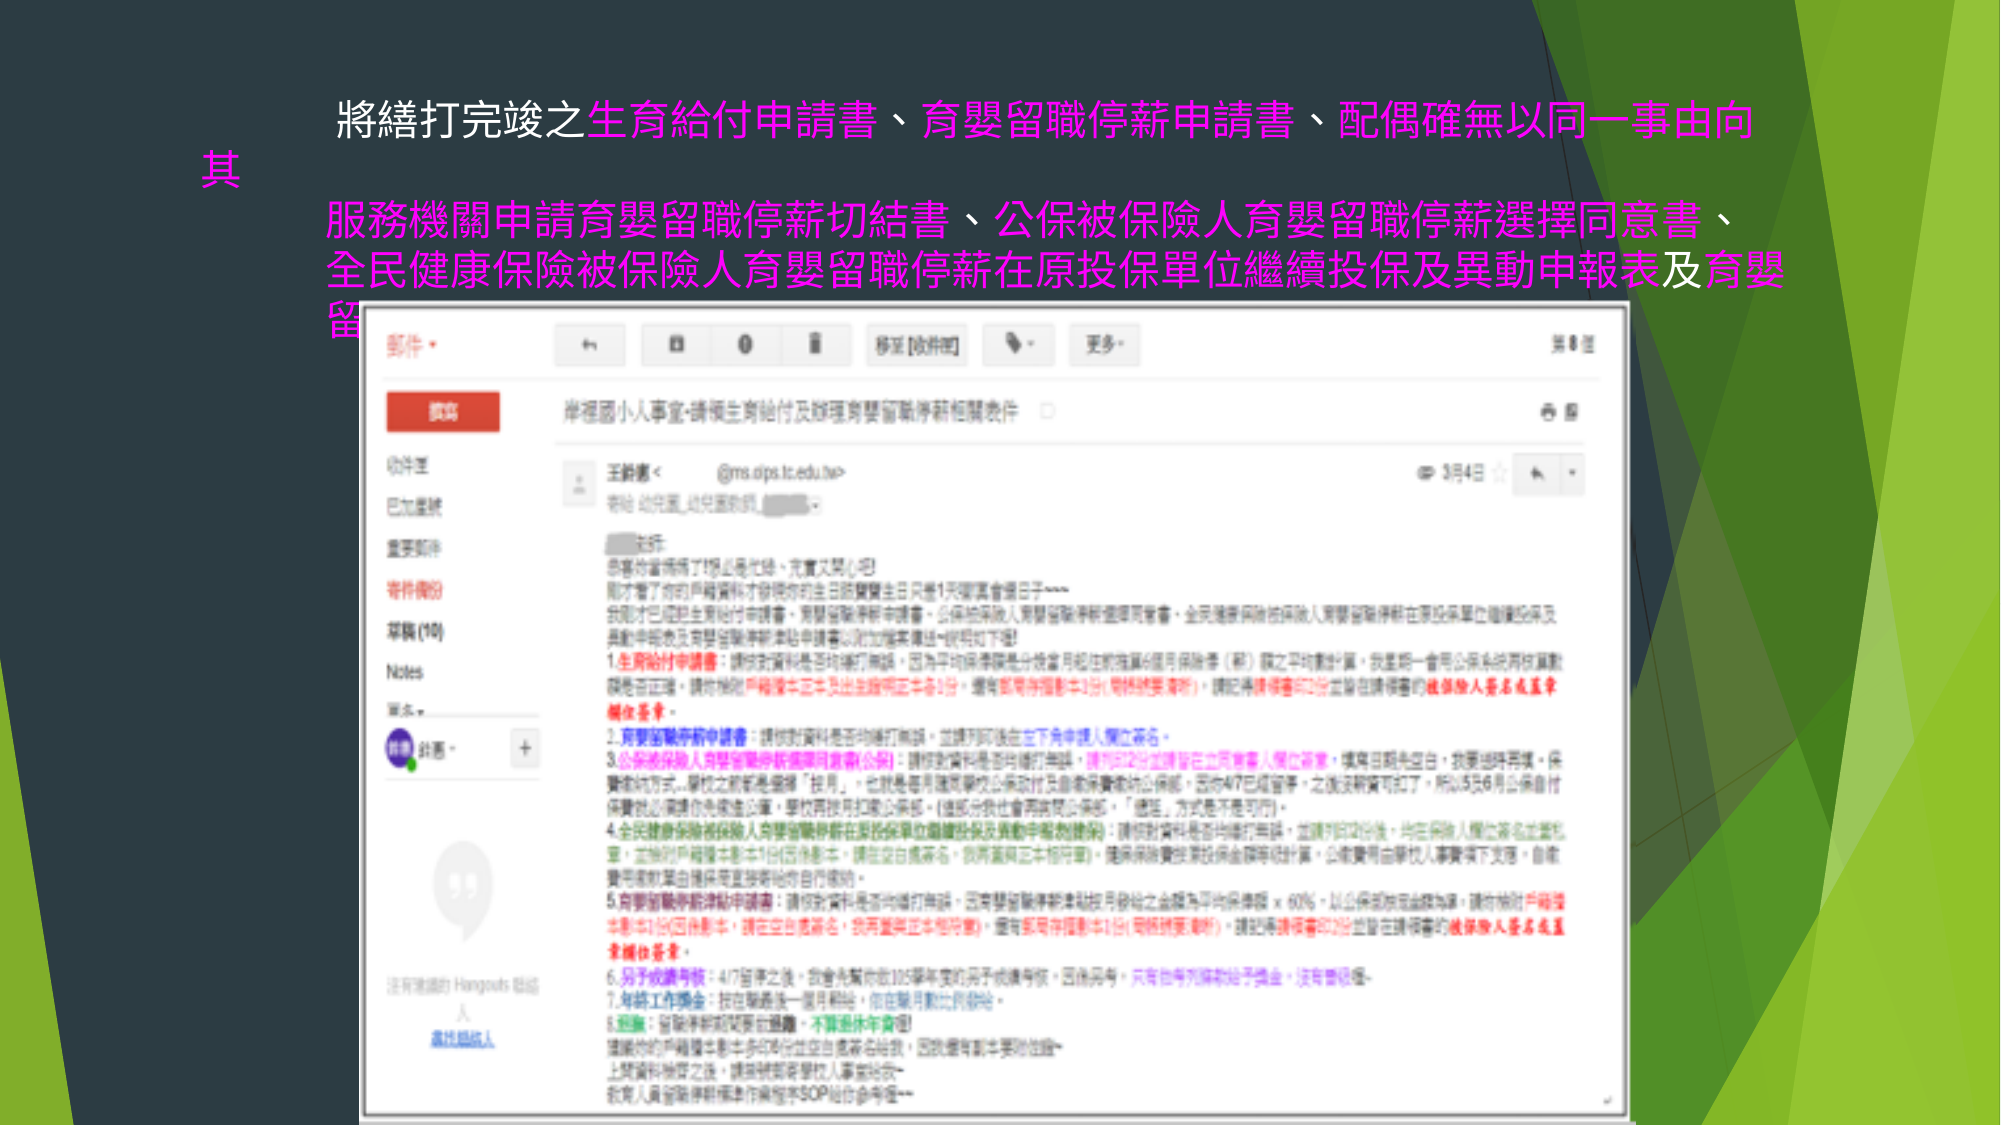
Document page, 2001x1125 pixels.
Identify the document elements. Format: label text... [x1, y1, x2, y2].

picture [359, 299, 1636, 1125]
text_box 將繕打完竣之生育給付申請書、育嬰留職停薪申請書、配偶確無以同一事由向其 服務機關申請育嬰留職停薪切結書、公保被保險人育嬰留職停薪選擇同意書、 全民健康保險被保險人育嬰留職停薪在原投保單位繼續投保及異動申報表及育嬰 留職停薪津貼申請書以LINE及E-mail即時傳送娩假中教師。 [185, 85, 1810, 352]
